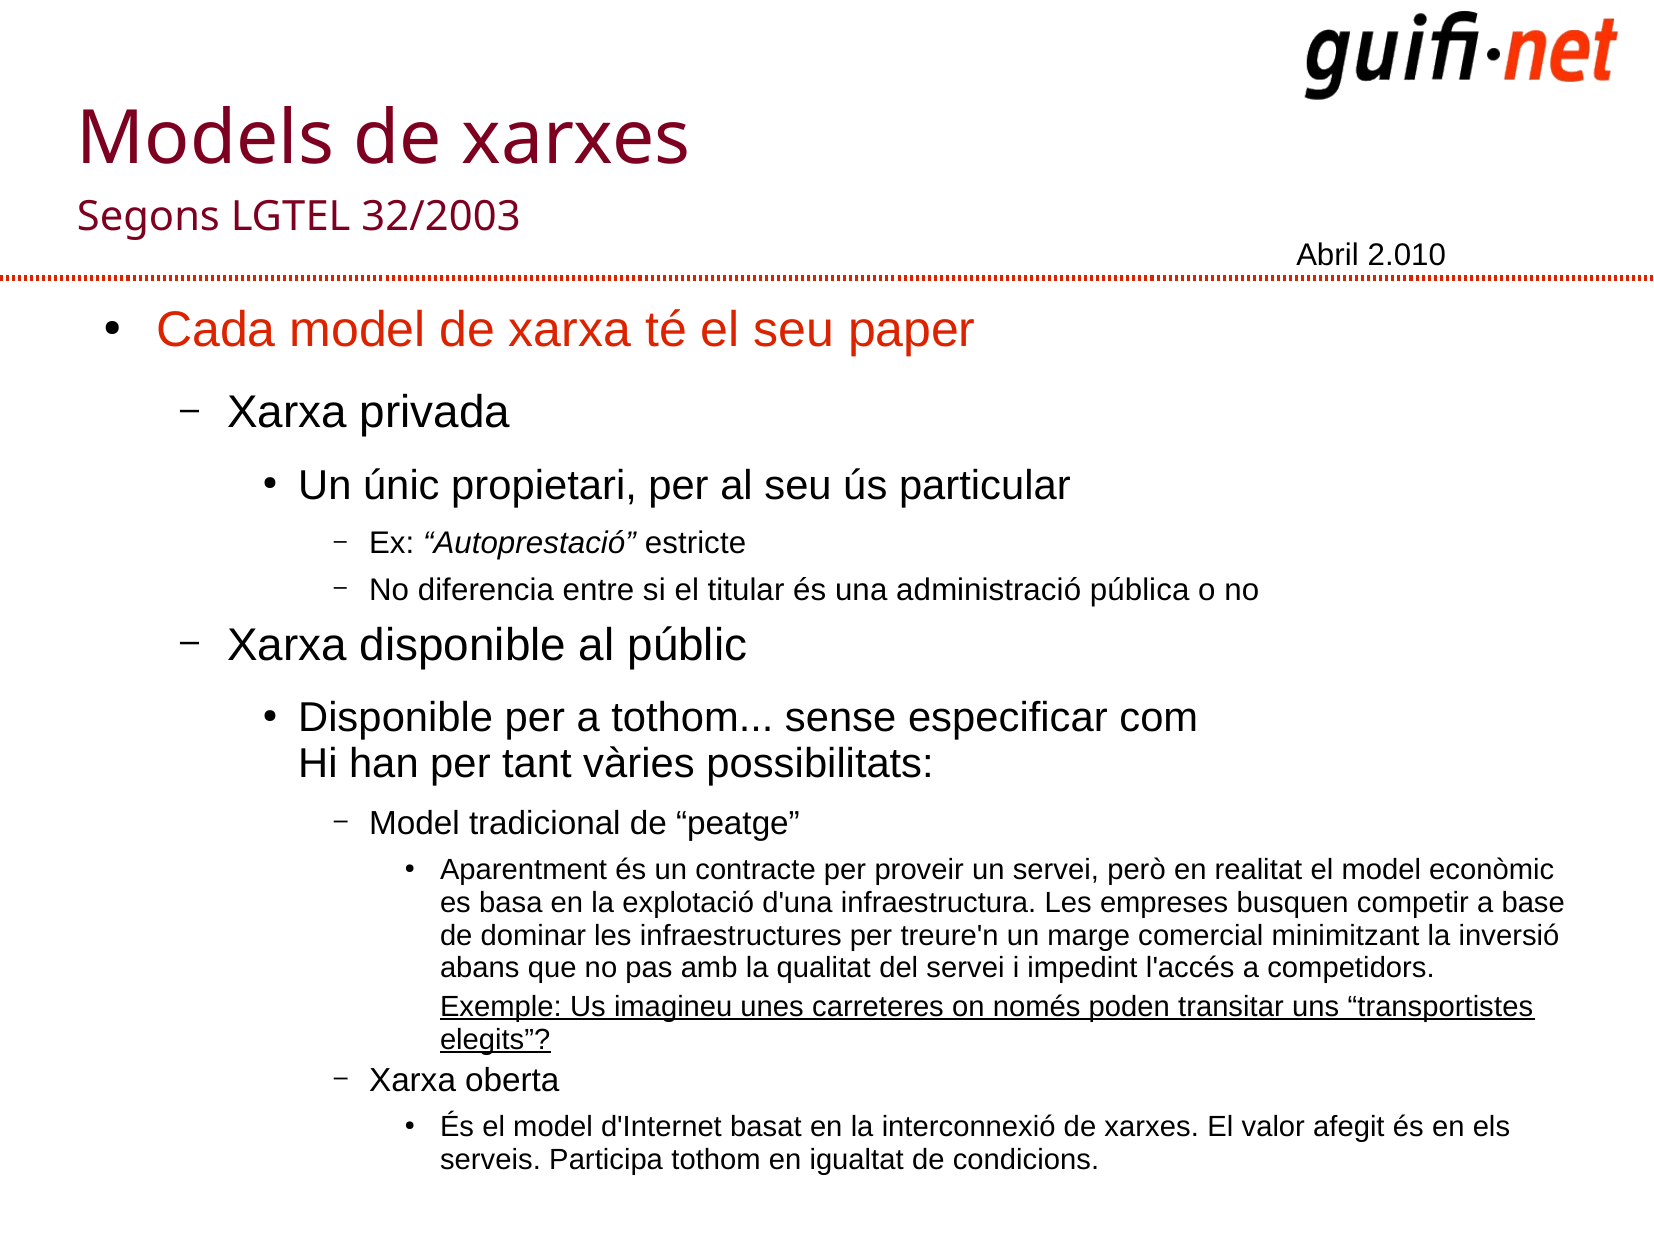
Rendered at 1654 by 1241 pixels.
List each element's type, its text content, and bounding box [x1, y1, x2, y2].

picture [1299, 11, 1625, 101]
list Cada model de xarxa té el seu paper Xarxa privada Un únic propietari, per al seu ús particular Ex: “Autoprestació” estricte No diferencia entre si el titular és una administració pública o no Xarxa disponible al públic Disponible per a tothom... sense especificar com Hi han per tant vàries possibilitats: Model tradicional de “peatge” Aparentment és un contracte per proveir un servei, però en realitat el model econòmic es basa en la explotació d'una infraestructura. Les empreses busquen competir a base de dominar les infraestructures per treure'n un marge comercial minimitzant la inversió abans que no pas amb la qualitat del servei i impedint l'accés a competidors. Exemple: Us imagineu unes carreteres on només poden transitar uns “transportistes elegits”? Xarxa oberta És el model d'Internet basat en la interconnexió de xarxes. El valor afegit és en els serveis. Participa tothom en igualtat de condicions. [82, 301, 1571, 1224]
title Models de xarxes Segons LGTEL 32/2003 [76, 58, 1093, 267]
